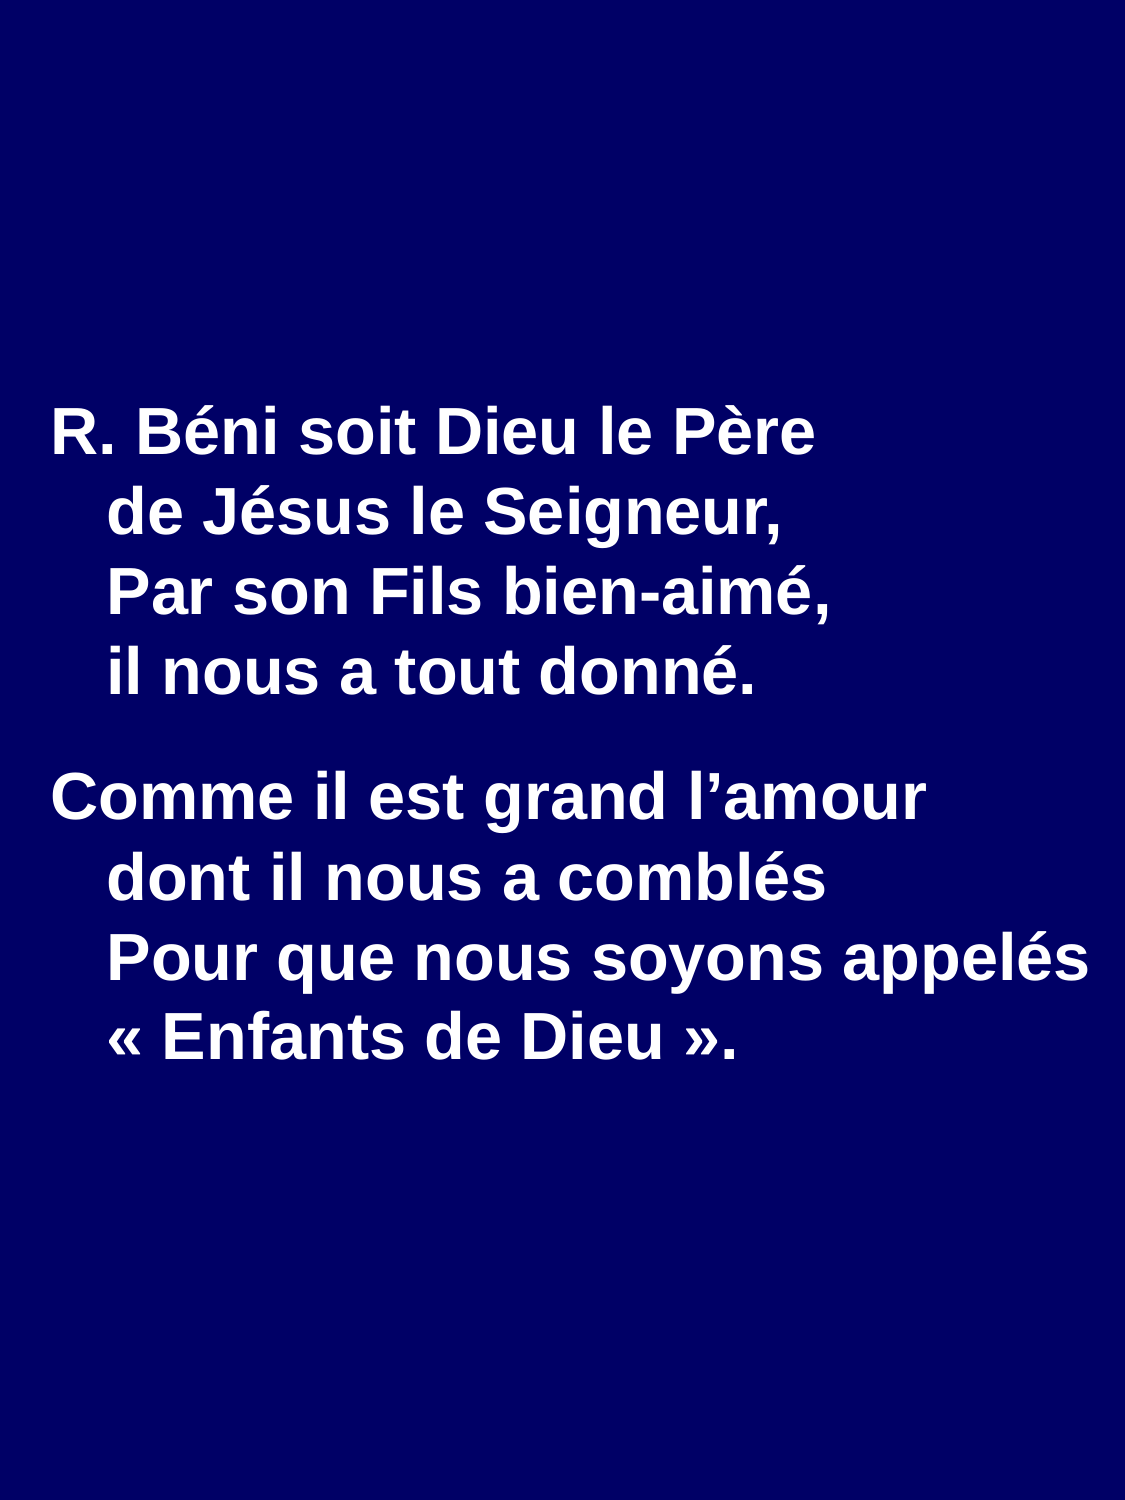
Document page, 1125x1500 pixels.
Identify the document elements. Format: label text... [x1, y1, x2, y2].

text_box R. Béni soit Dieu le Père de Jésus le Seigneur, Par son Fils bien-aimé, il nous a tout donné. Comme il est grand l’amour dont il nous a comblés Pour que nous soyons appelés « Enfants de Dieu ». [35, 0, 1125, 1394]
